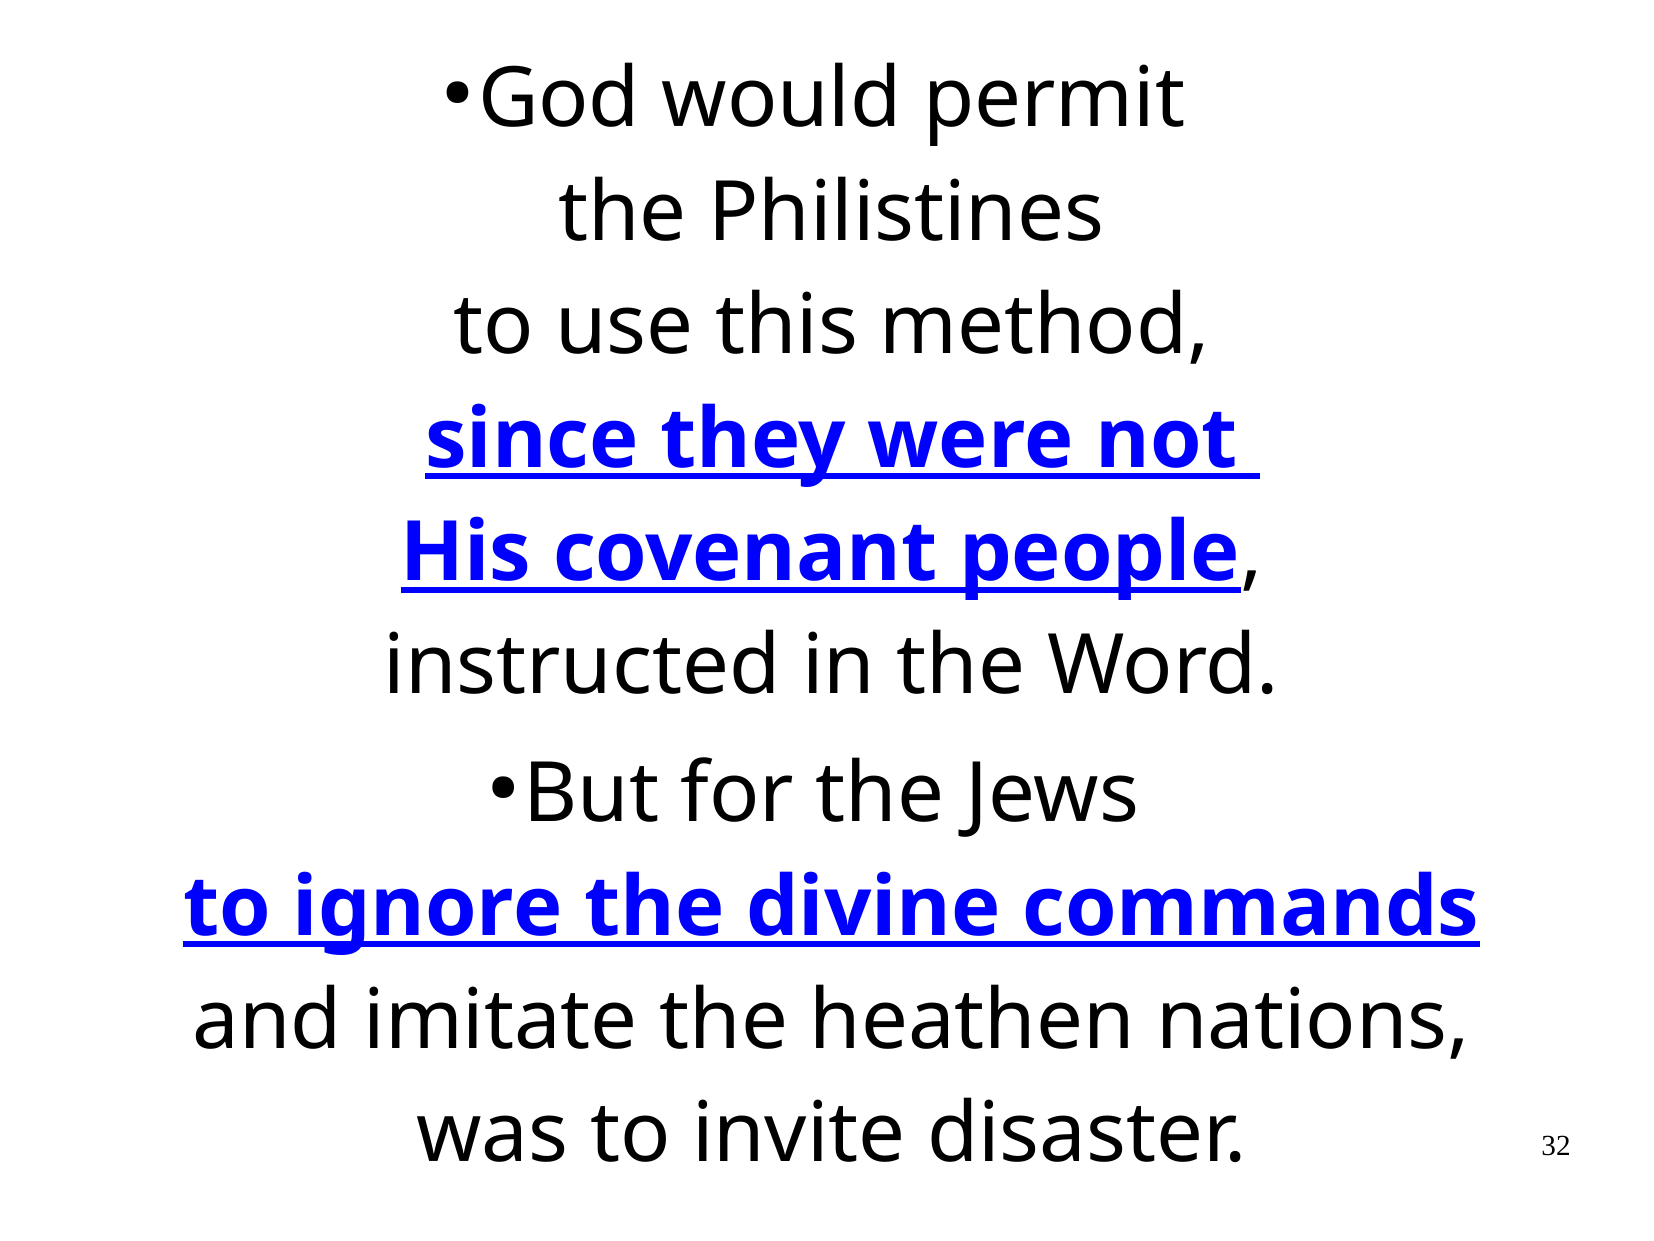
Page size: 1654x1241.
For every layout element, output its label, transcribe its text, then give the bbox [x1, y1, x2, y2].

list God would permit the Philistines to use this method, since they were not His covenant people, instructed in the Word. But for the Jews to ignore the divine commands and imitate the heathen nations, was to invite disaster. [37, 37, 1613, 1201]
